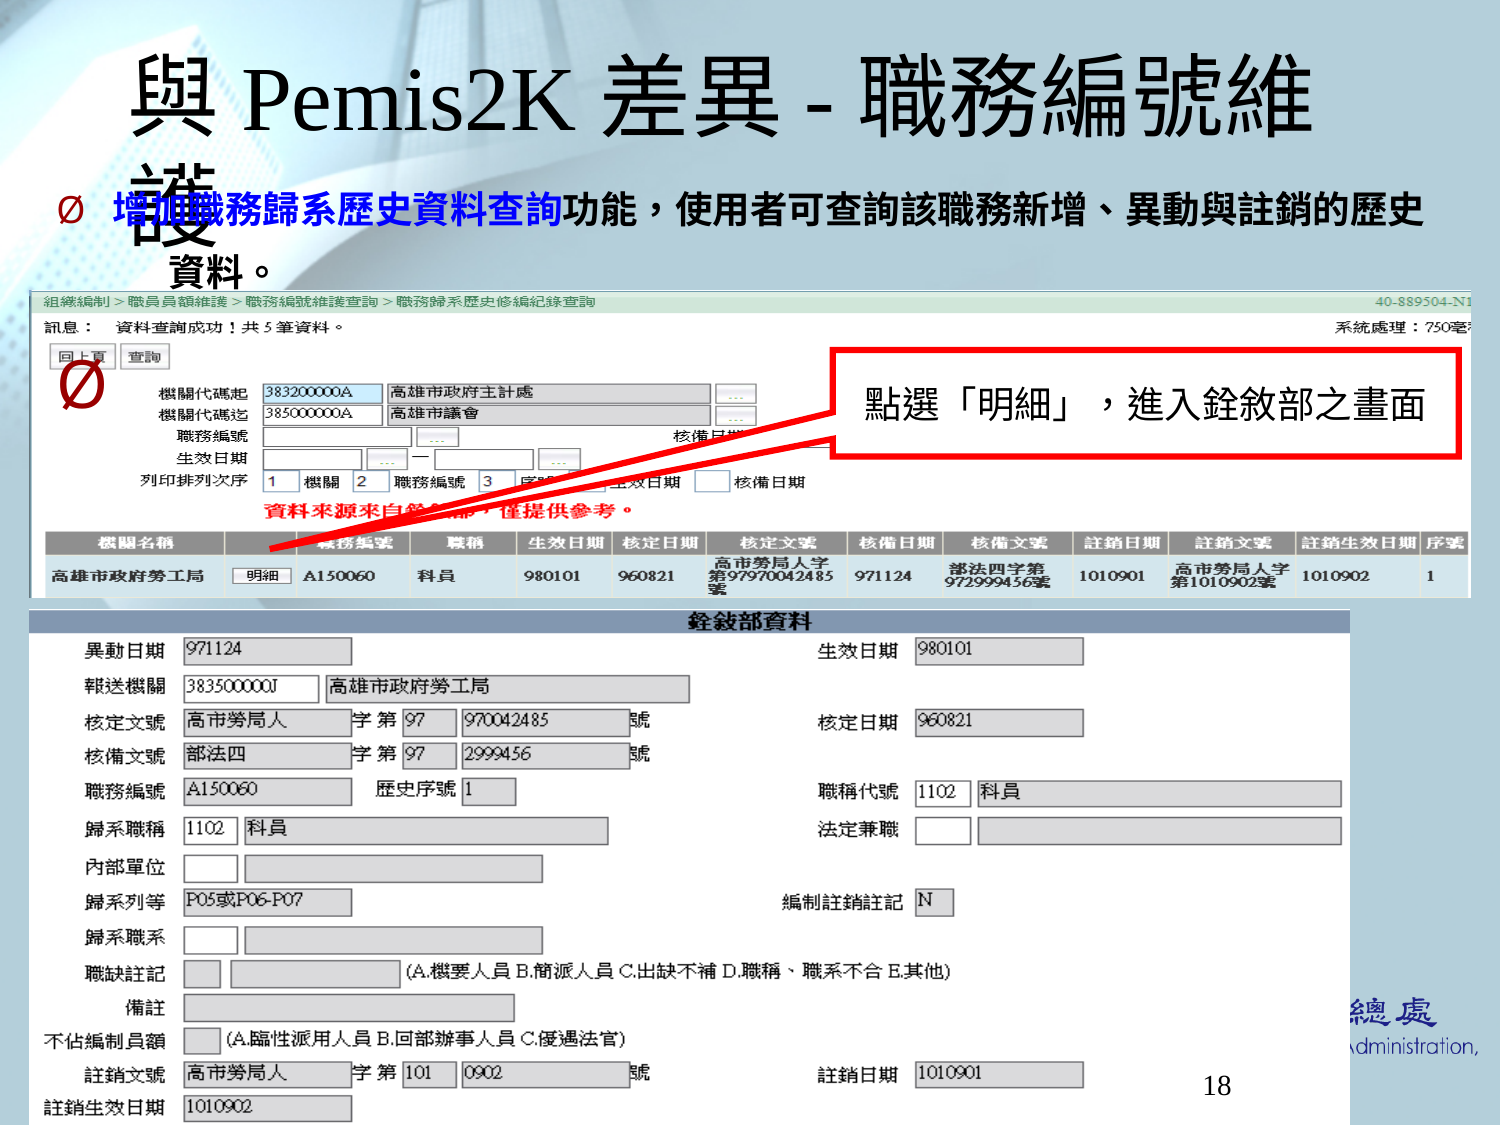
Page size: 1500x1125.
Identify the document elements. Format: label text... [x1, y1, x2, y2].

list 增加職務歸系歷史資料查詢功能，使用者可查詢該職務新增、異動與註銷的歷史資料。 [41, 160, 1447, 327]
picture [29, 290, 1471, 598]
picture [29, 609, 1350, 1125]
title 與Pemis2K差異-職務編號維護 [112, 31, 1388, 160]
text_box 點選「明細」，進入銓敘部之畫面 [269, 350, 1459, 550]
text_box [1187, 1058, 1500, 1124]
